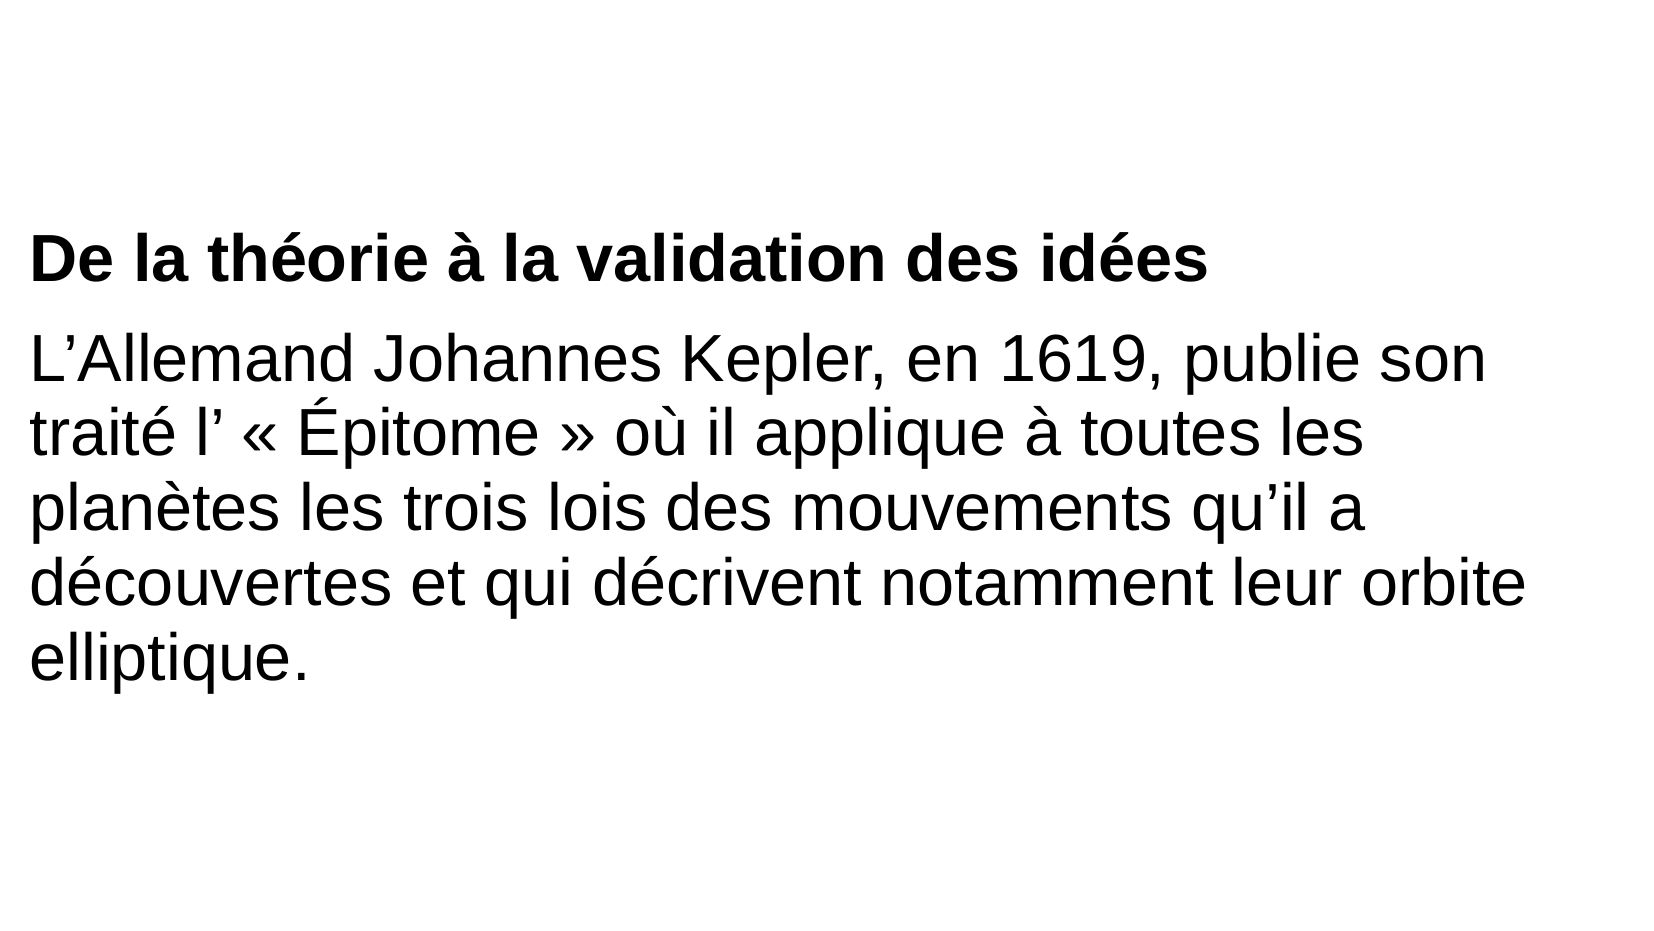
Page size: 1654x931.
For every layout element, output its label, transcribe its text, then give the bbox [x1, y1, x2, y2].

subtitle De la théorie à la validation des idées L’Allemand Johannes Kepler, en 1619, publie son traité l’ « Épitome » où il applique à toutes les planètes les trois lois des mouvements qu’il a découvertes et qui décrivent notamment leur orbite elliptique. [29, 20, 1625, 895]
